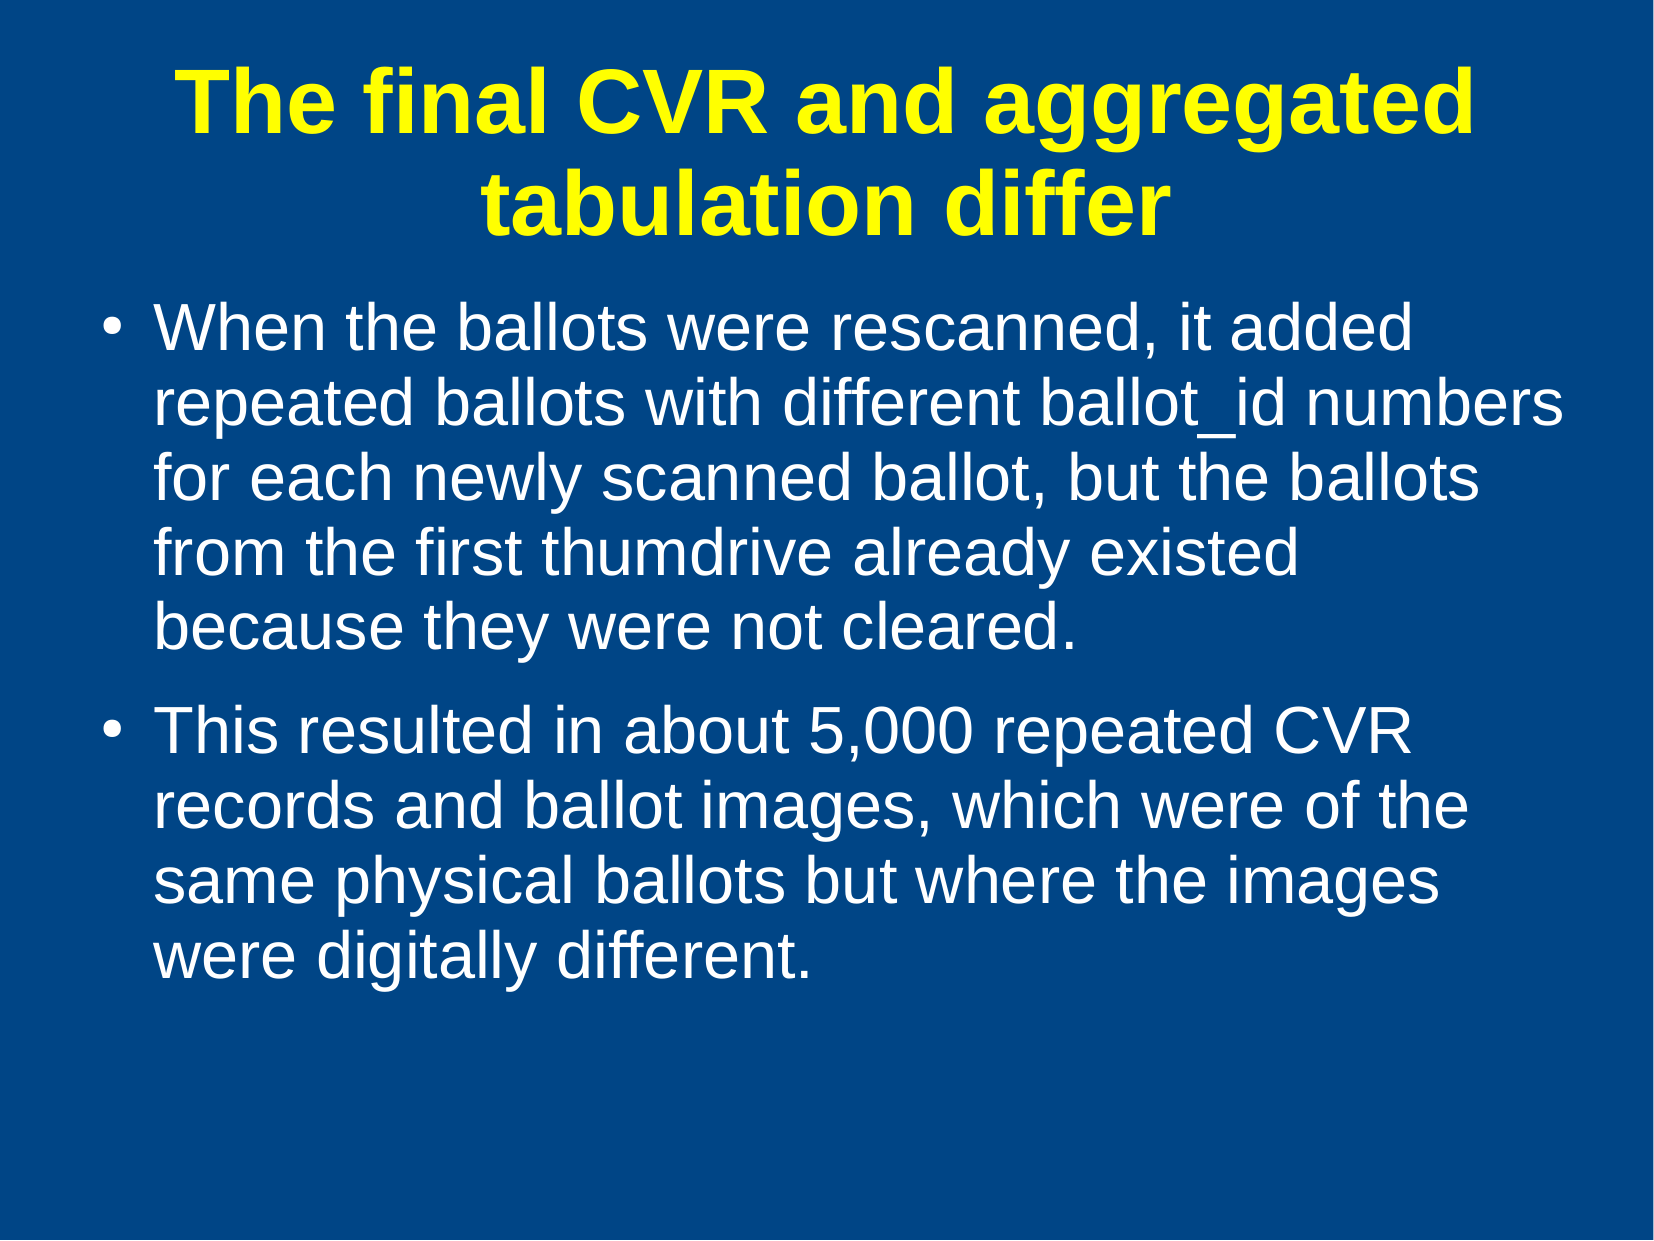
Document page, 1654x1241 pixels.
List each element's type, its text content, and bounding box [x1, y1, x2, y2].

list When the ballots were rescanned, it added repeated ballots with different ballot_id numbers for each newly scanned ballot, but the ballots from the first thumdrive already existed because they were not cleared. This resulted in about 5,000 repeated CVR records and ballot images, which were of the same physical ballots but where the images were digitally different. [82, 290, 1571, 1096]
title The final CVR and aggregated tabulation differ [82, 49, 1571, 257]
